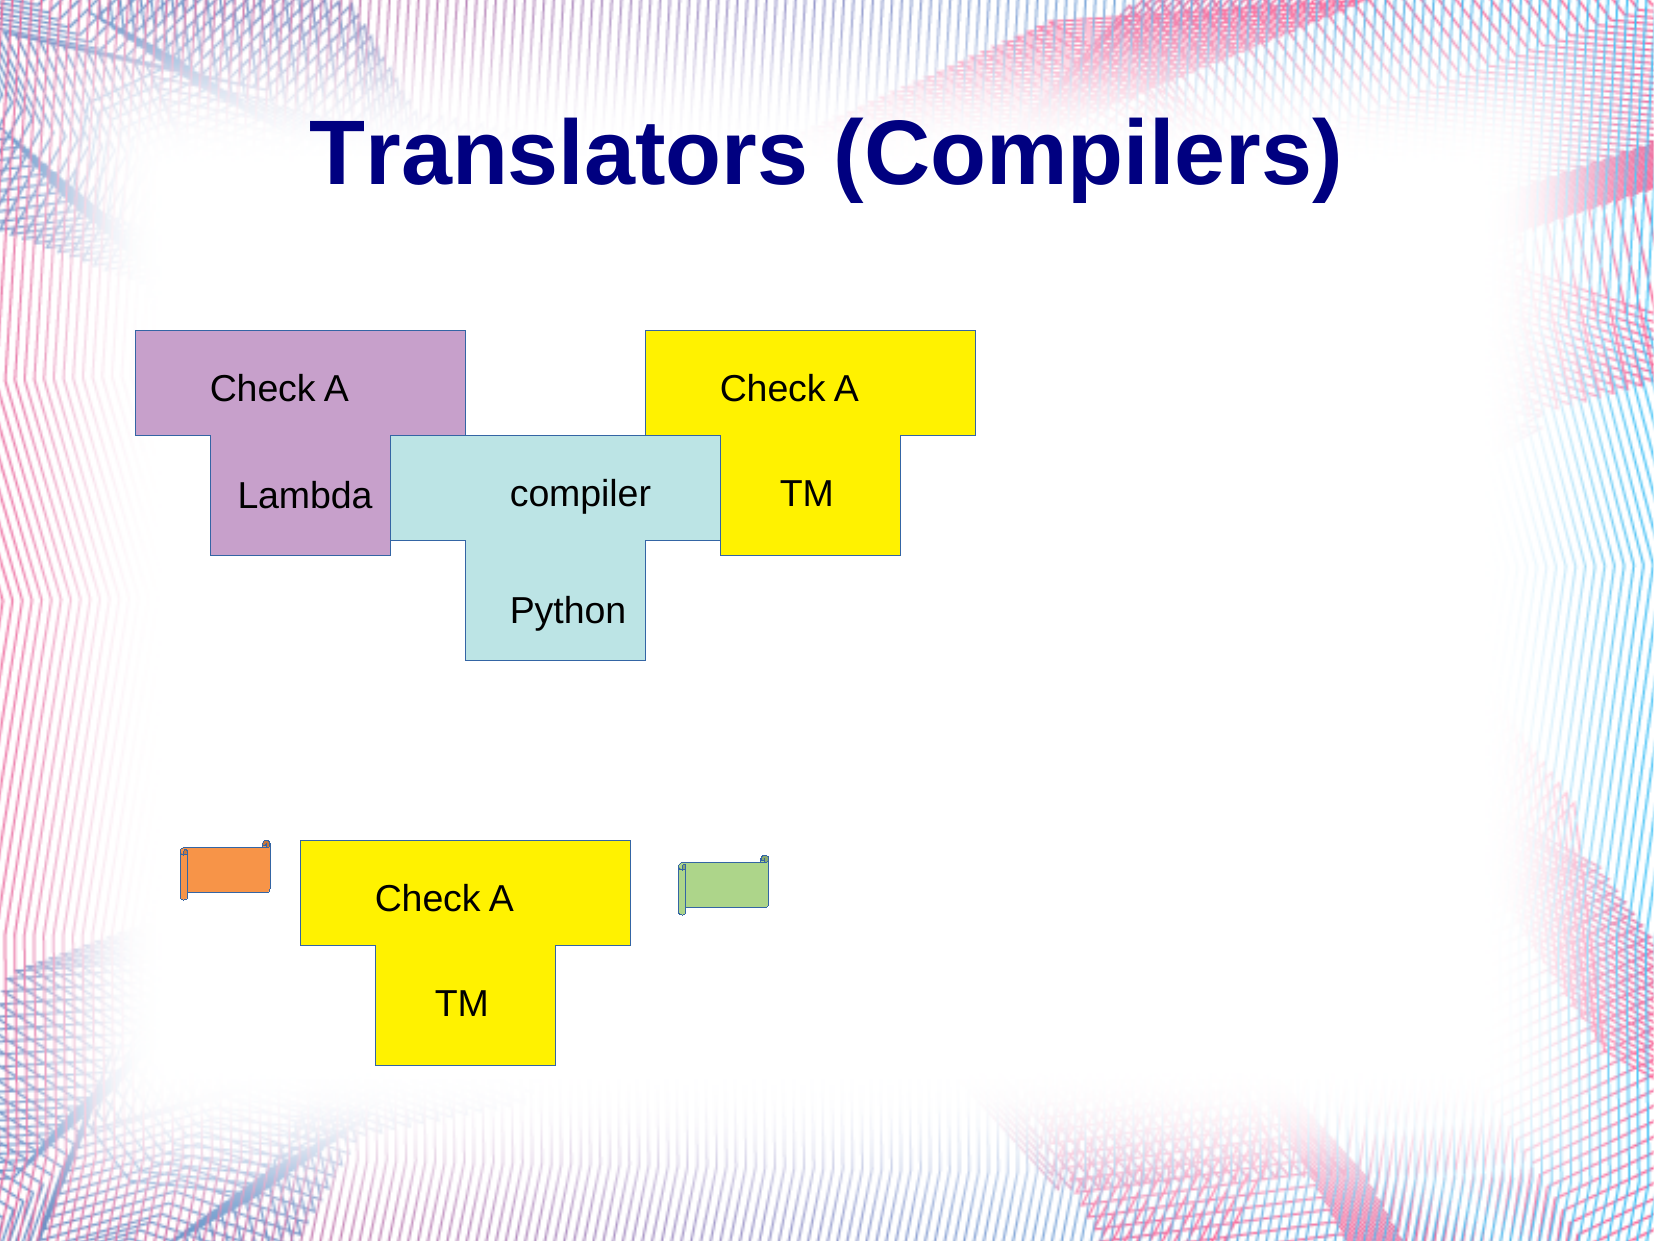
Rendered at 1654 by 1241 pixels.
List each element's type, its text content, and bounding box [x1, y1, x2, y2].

text_box Check A [360, 870, 586, 927]
picture [0, 0, 1654, 1241]
text_box Check A [705, 360, 931, 417]
text_box TM [765, 465, 886, 522]
text_box [135, 330, 976, 661]
text_box Lambda [222, 467, 390, 525]
text_box compiler [495, 465, 676, 526]
text_box Check A [195, 360, 421, 417]
text_box Python [495, 581, 661, 661]
text_box [300, 840, 631, 1066]
text_box [180, 840, 271, 901]
text_box [678, 855, 769, 916]
text_box TM [420, 975, 541, 1032]
title Translators (Compilers) [82, 49, 1571, 257]
